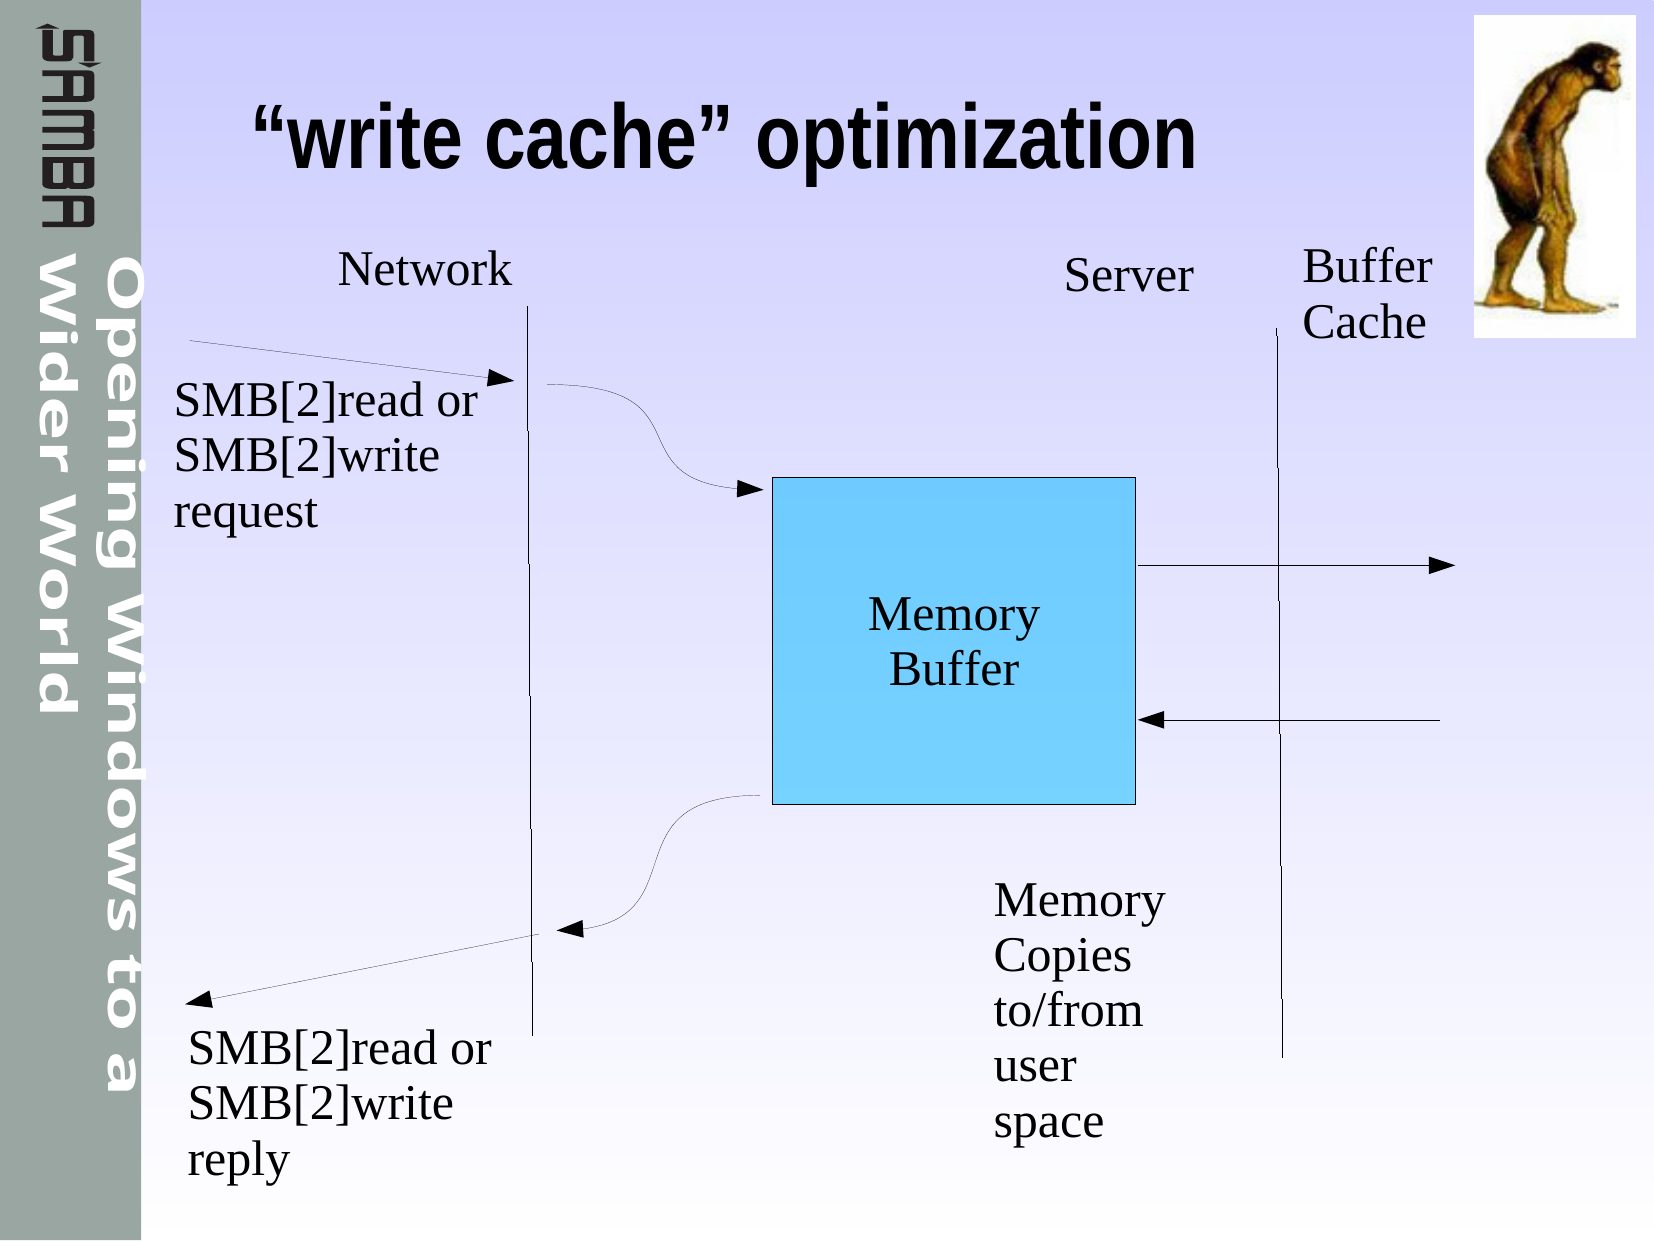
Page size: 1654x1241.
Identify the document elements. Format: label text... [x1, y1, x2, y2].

text_box SMB[2]read or SMB[2]write reply [187, 1019, 493, 1186]
text_box Memory Copies to/from user space [993, 871, 1171, 1148]
text_box Server [1063, 247, 1195, 303]
text_box Buffer Cache [1302, 238, 1434, 350]
picture [1474, 15, 1636, 338]
text_box Network [337, 240, 513, 296]
text_box Memory Buffer [772, 477, 1136, 805]
title “write cache” optimization [173, 31, 1277, 239]
text_box SMB[2]read or SMB[2]write request [173, 372, 479, 538]
